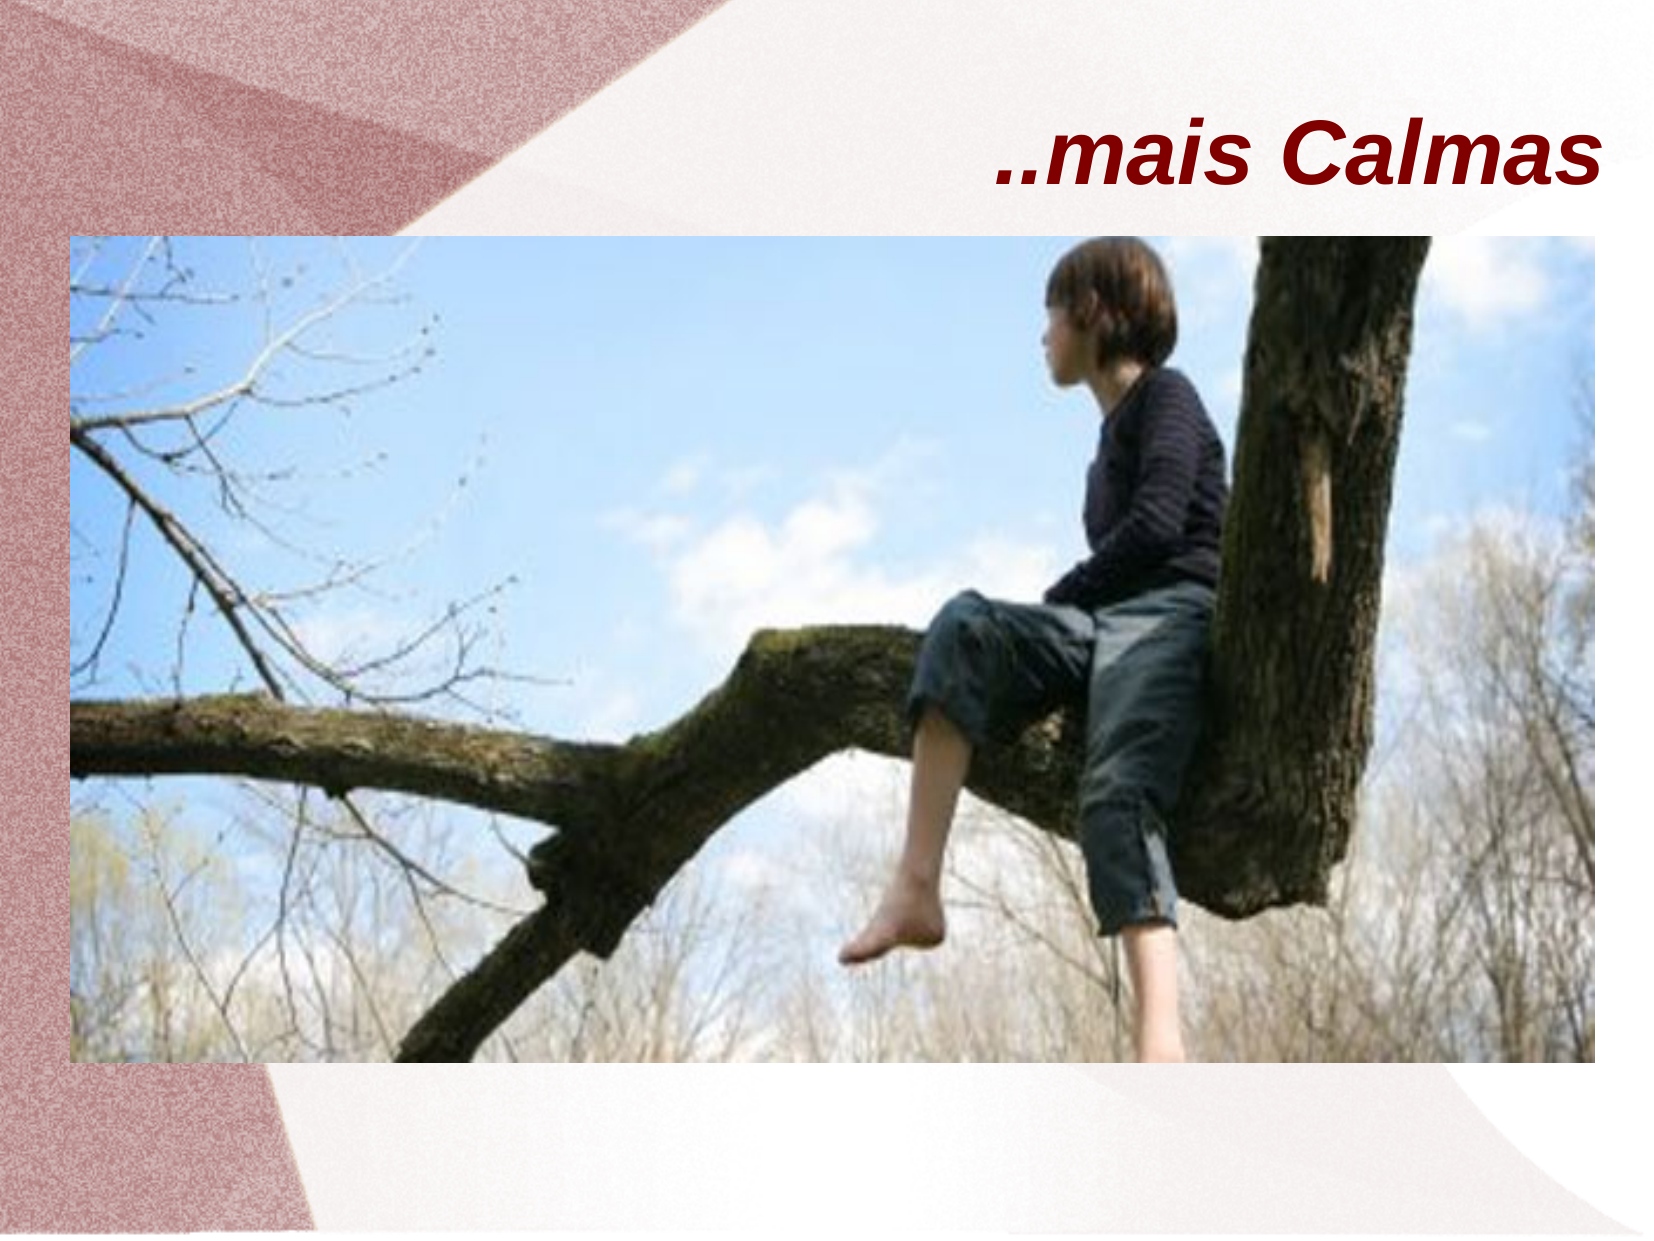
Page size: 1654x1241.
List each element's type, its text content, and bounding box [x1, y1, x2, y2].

picture [0, 0, 1654, 1241]
title ..mais Calmas [596, 49, 1607, 257]
